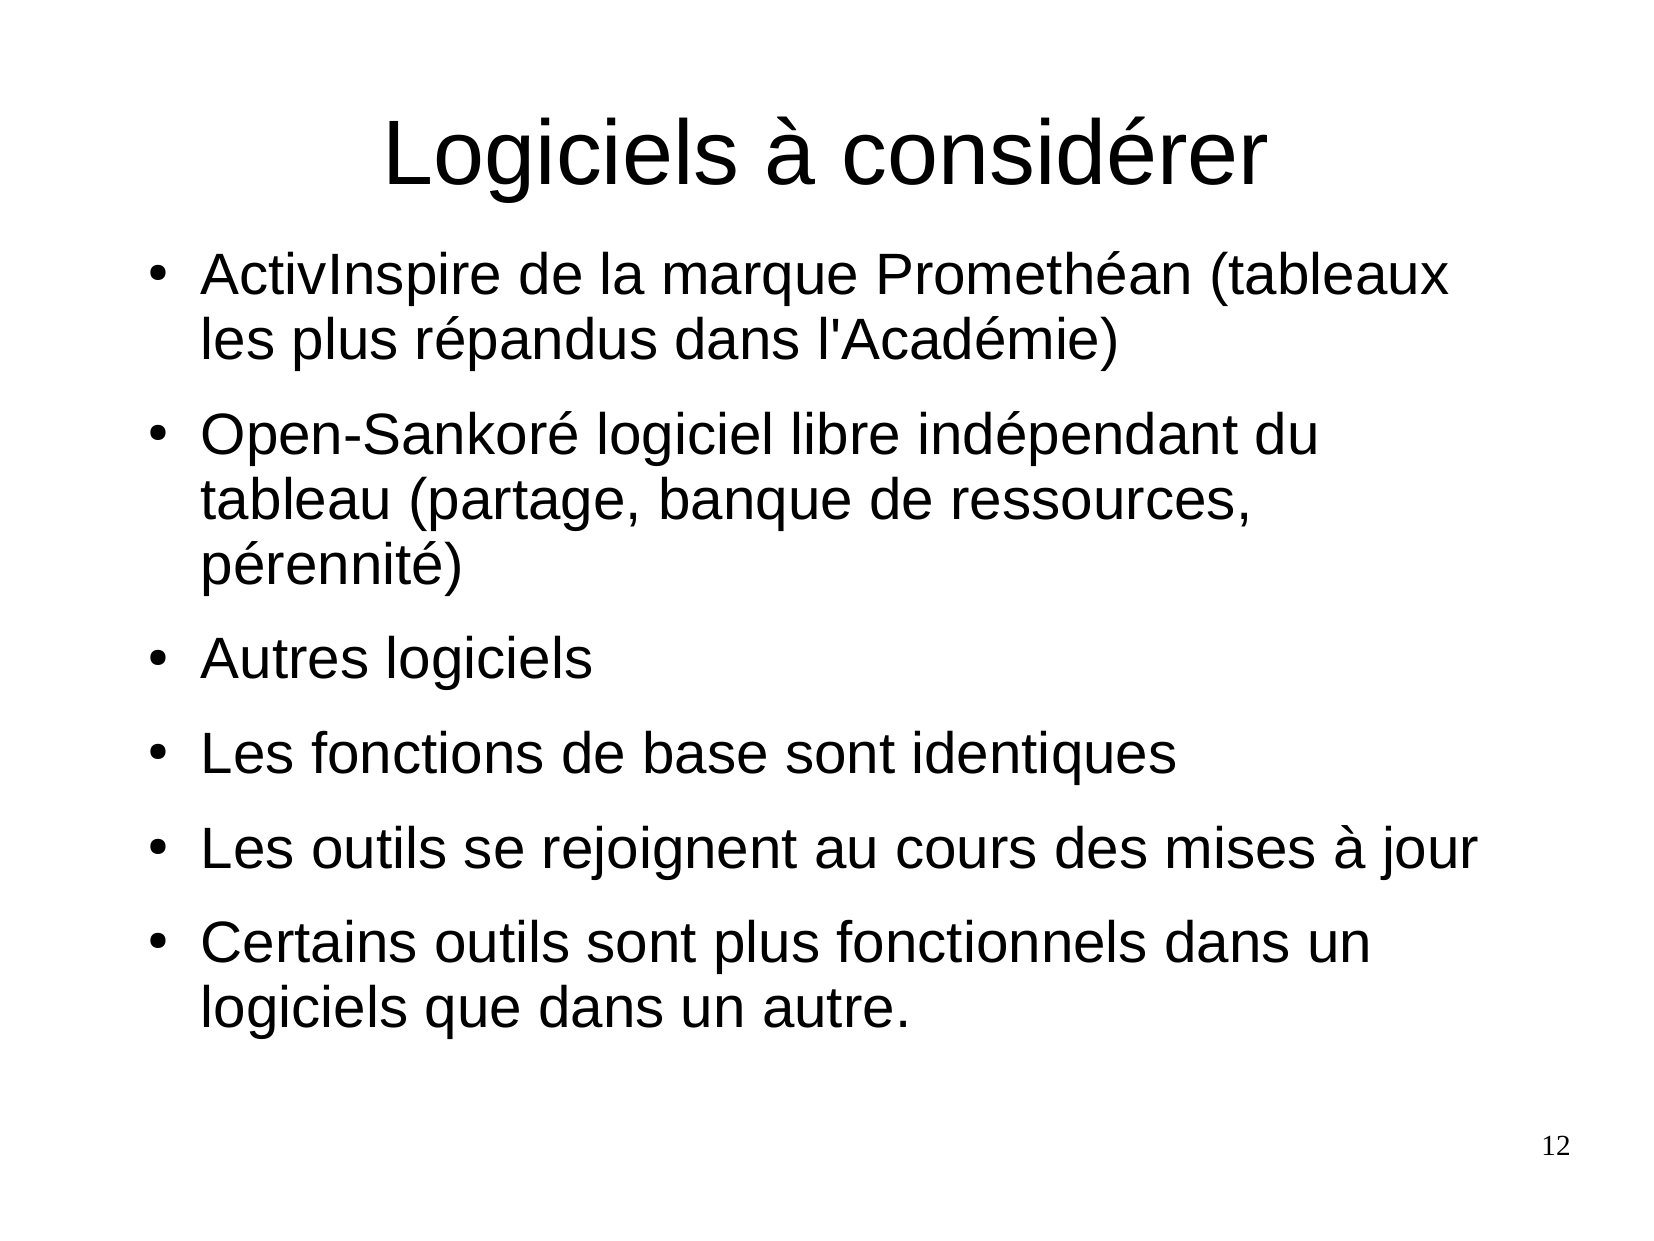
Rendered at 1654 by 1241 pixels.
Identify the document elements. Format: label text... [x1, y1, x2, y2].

list ActivInspire de la marque Promethéan (tableaux les plus répandus dans l'Académie) Open-Sankoré logiciel libre indépendant du tableau (partage, banque de ressources, pérennité) Autres logiciels Les fonctions de base sont identiques Les outils se rejoignent au cours des mises à jour Certains outils sont plus fonctionnels dans un logiciels que dans un autre. [129, 242, 1489, 1123]
title Logiciels à considérer [82, 49, 1571, 257]
